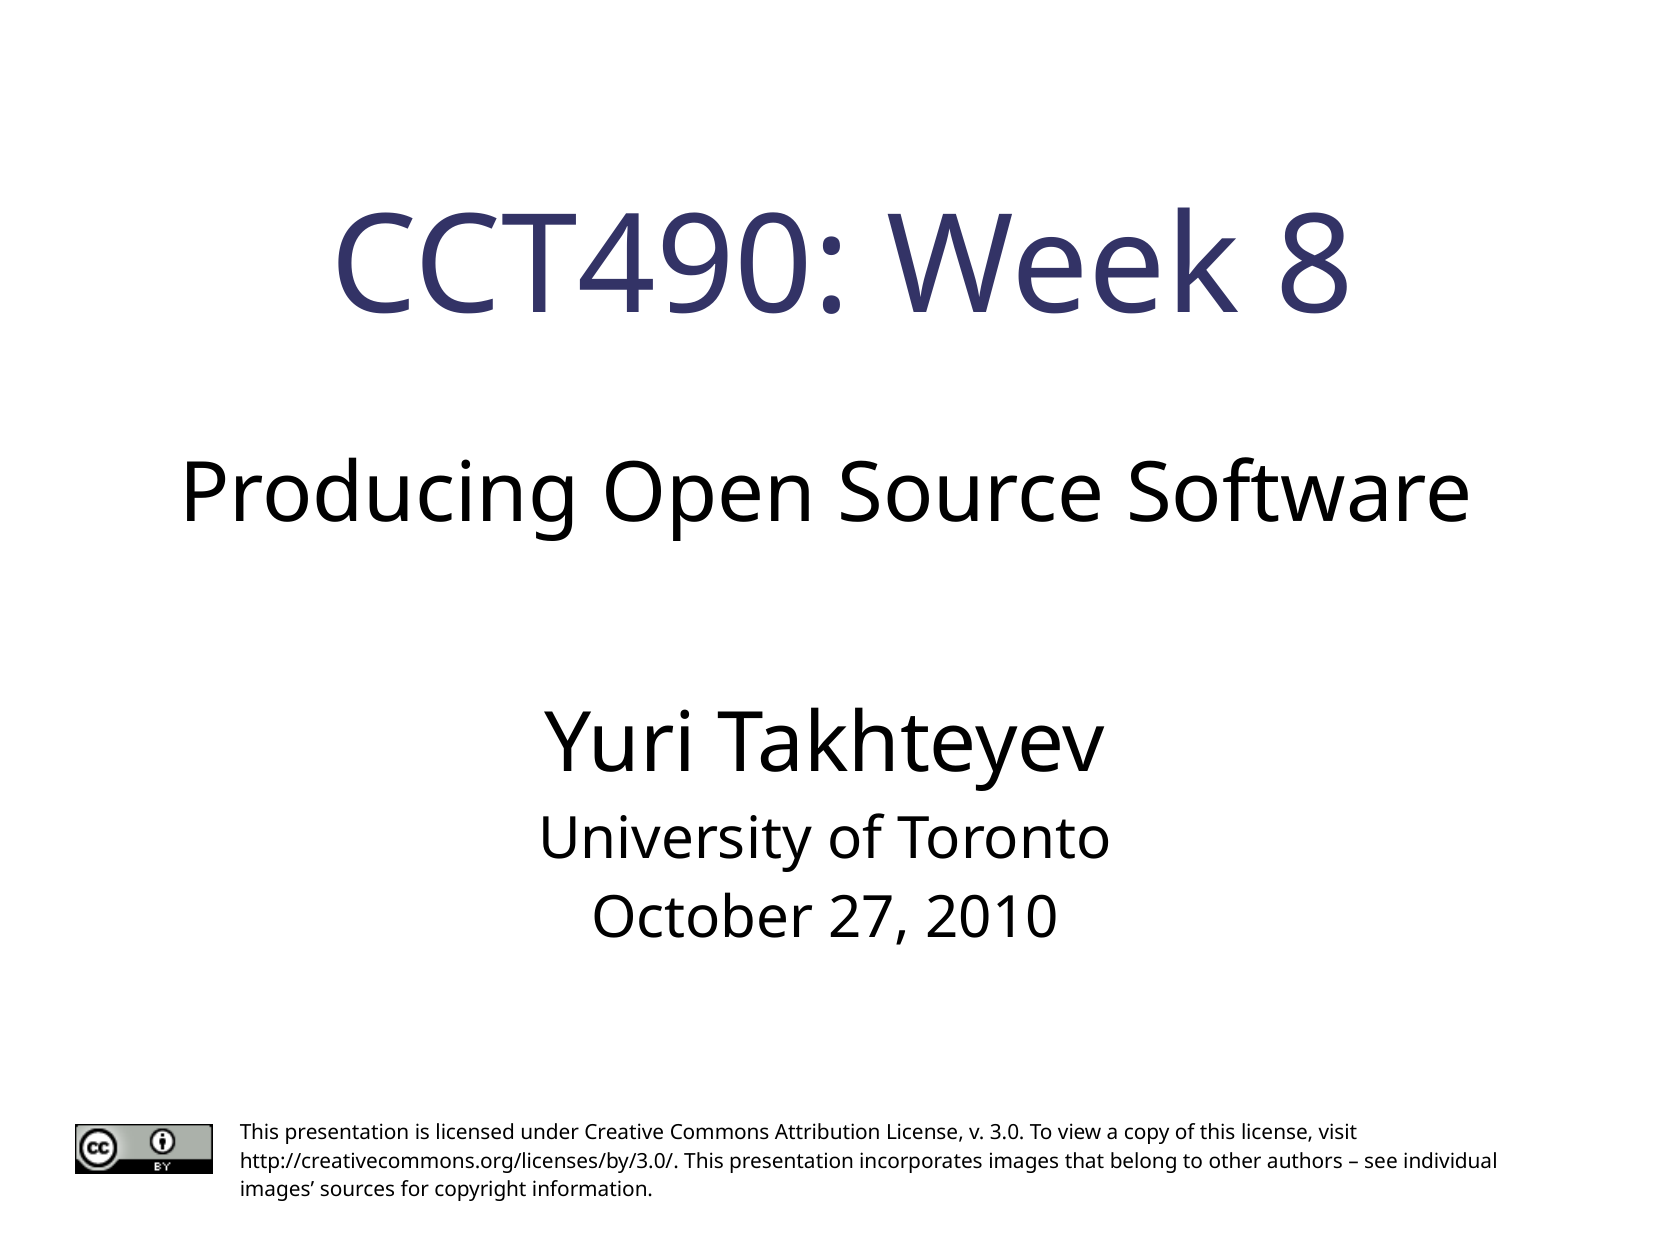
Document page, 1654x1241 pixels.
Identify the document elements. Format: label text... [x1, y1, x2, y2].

subtitle Producing Open Source Software [0, 375, 1654, 603]
picture [75, 1124, 213, 1174]
text_box Yuri Takhteyev University of Toronto October 27, 2010 [150, 675, 1501, 933]
text_box This presentation is licensed under Creative Commons Attribution License, v. 3.0. To view a copy of this license, visit http://creativecommons.org/licenses/by/3.0/. This presentation incorporates images that belong to other authors – see individual images’ sources for copyright information. [225, 1110, 1576, 1201]
title CCT490: Week 8 [34, 155, 1651, 363]
